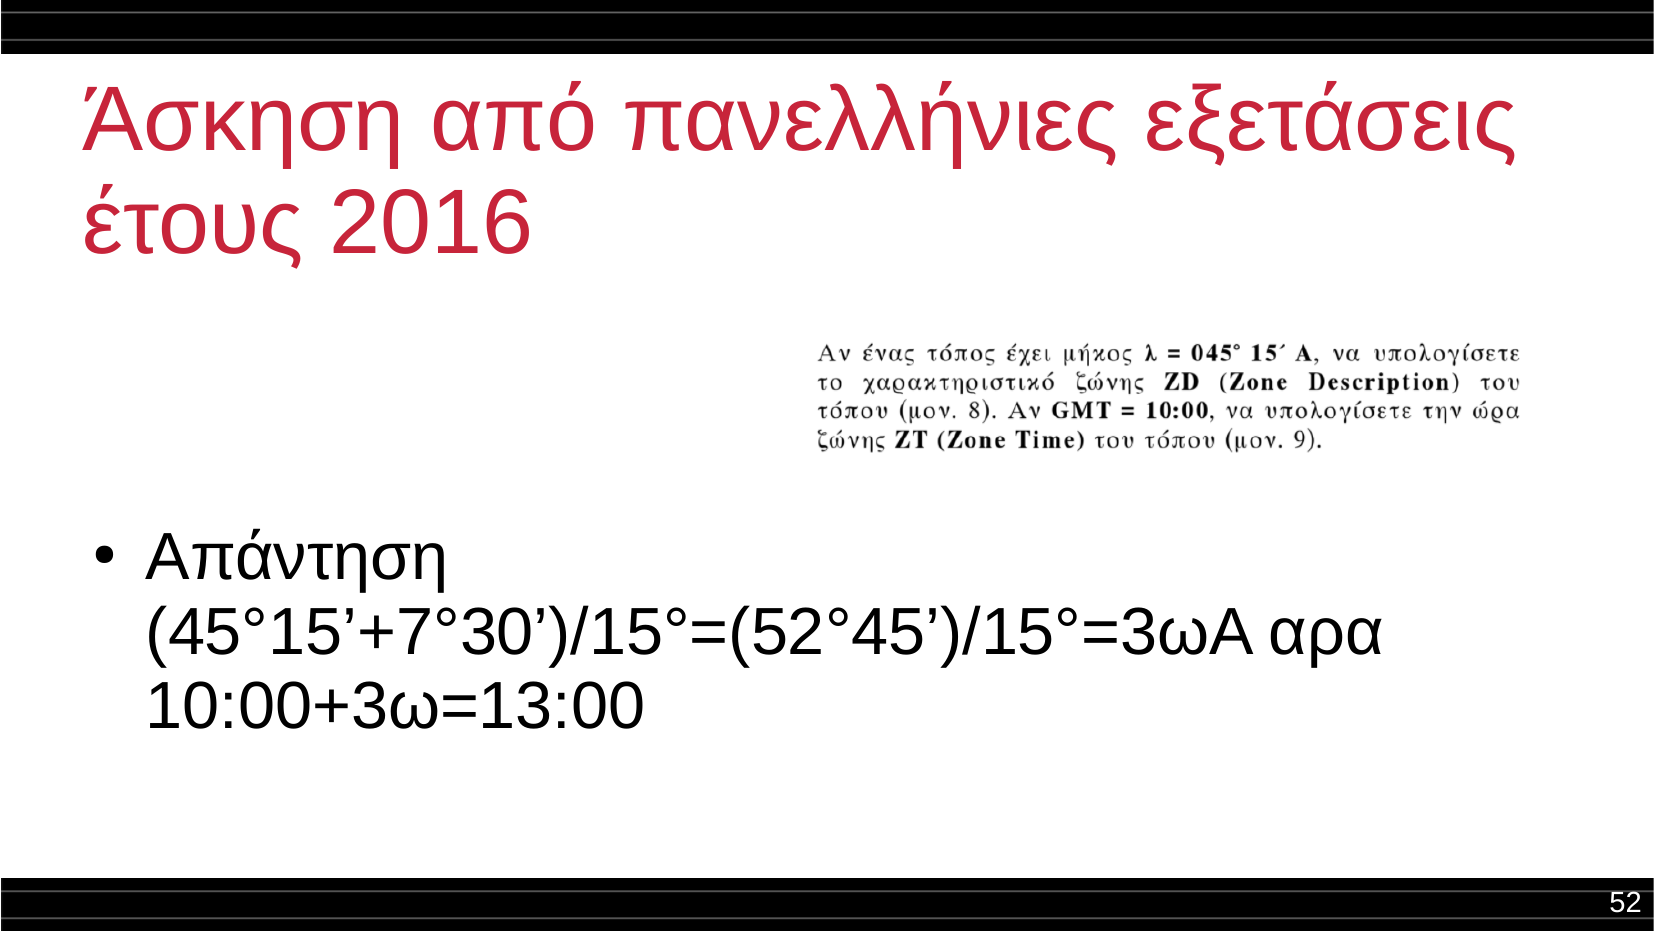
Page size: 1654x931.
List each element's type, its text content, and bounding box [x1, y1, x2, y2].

picture [1, 878, 1654, 931]
picture [1073, 337, 1538, 460]
title Άσκηση από πανελλήνιες εξετάσεις έτους 2016 [82, 67, 1571, 273]
list Απάντηση (45°15’+7°30’)/15°=(52°45’)/15°=3ωΑ αρα 10:00+3ω=13:00 [75, 414, 1497, 901]
picture [1, 0, 1654, 54]
text_box 15’+7ο 30’)/15ο =(52ο 45’)/15ο =3ωΑ αρα 10:00+3ω=13:00 [581, 332, 1073, 600]
